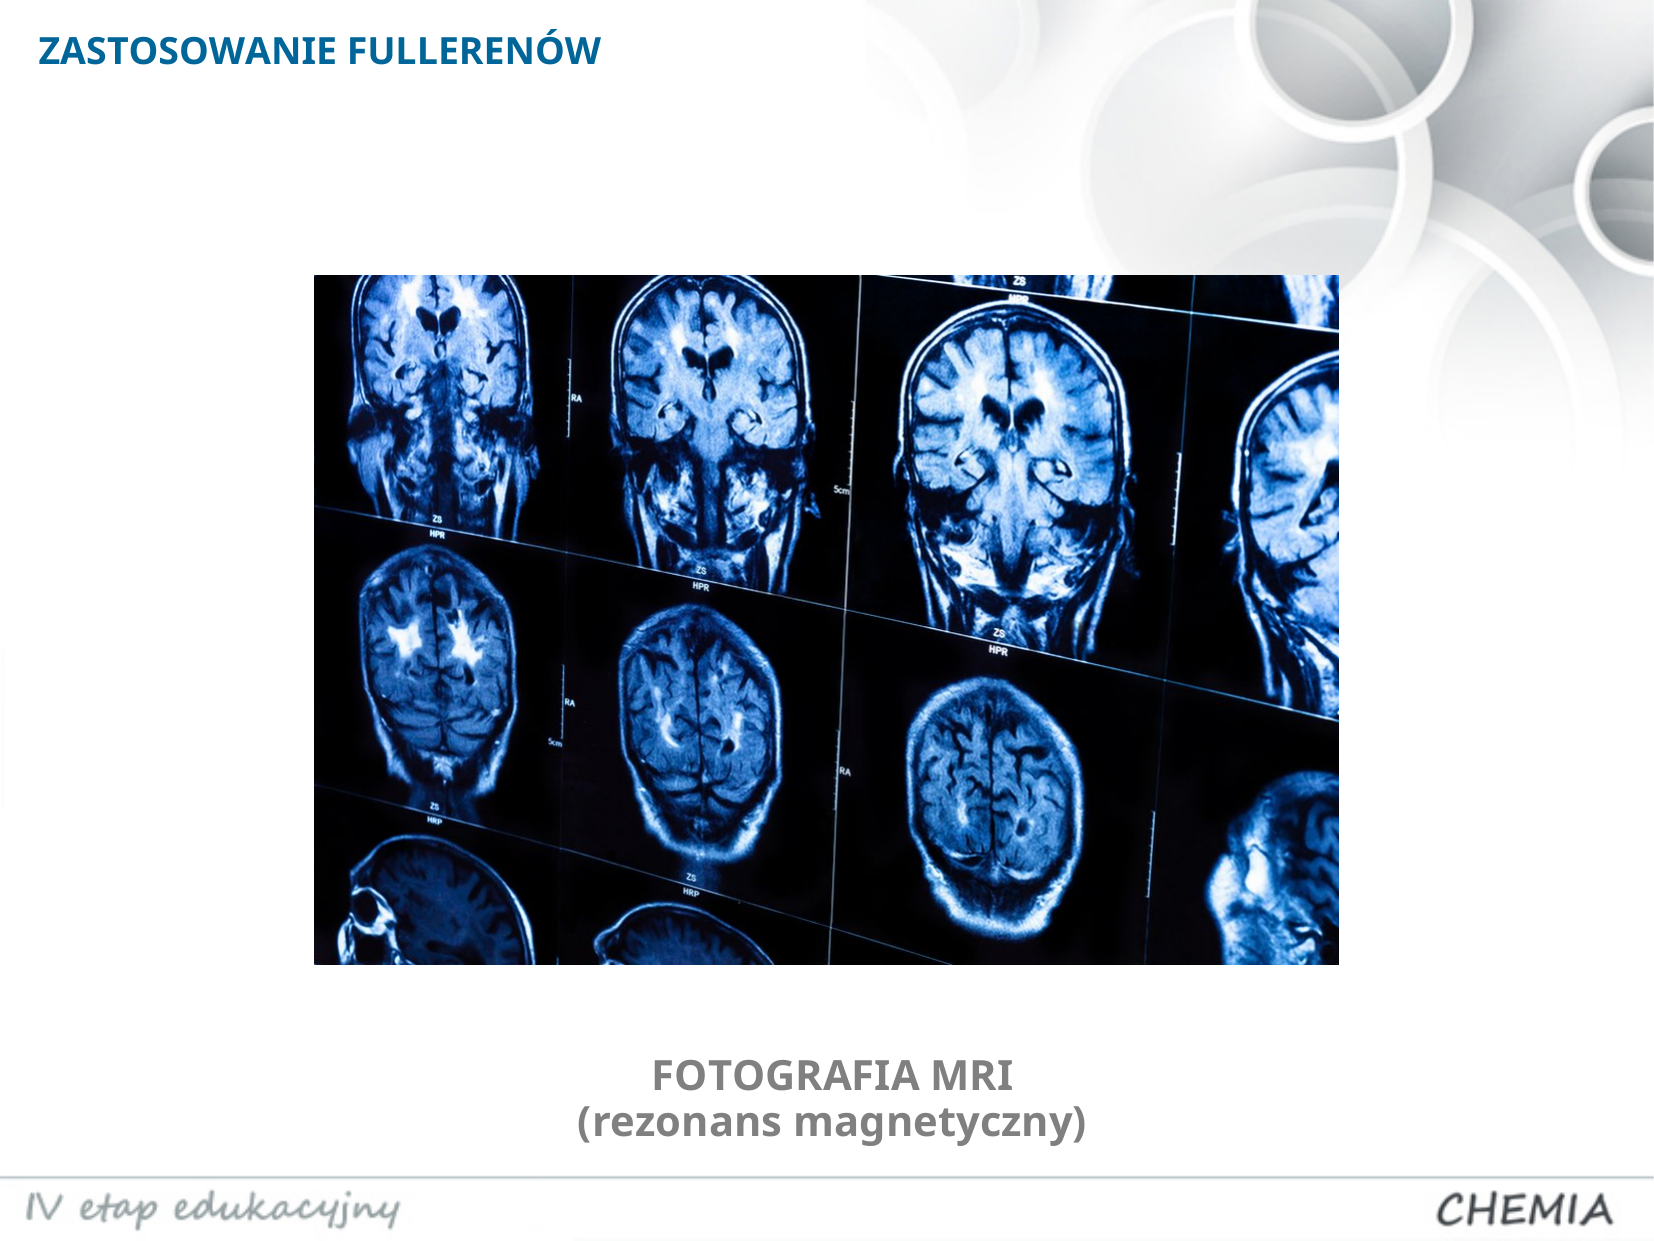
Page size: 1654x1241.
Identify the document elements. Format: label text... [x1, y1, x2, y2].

picture [0, 0, 1654, 1241]
text_box ZASTOSOWANIE FULLERENÓW [23, 23, 1276, 81]
text_box FOTOGRAFIA MRI (rezonans magnetyczny) [448, 1045, 1217, 1201]
